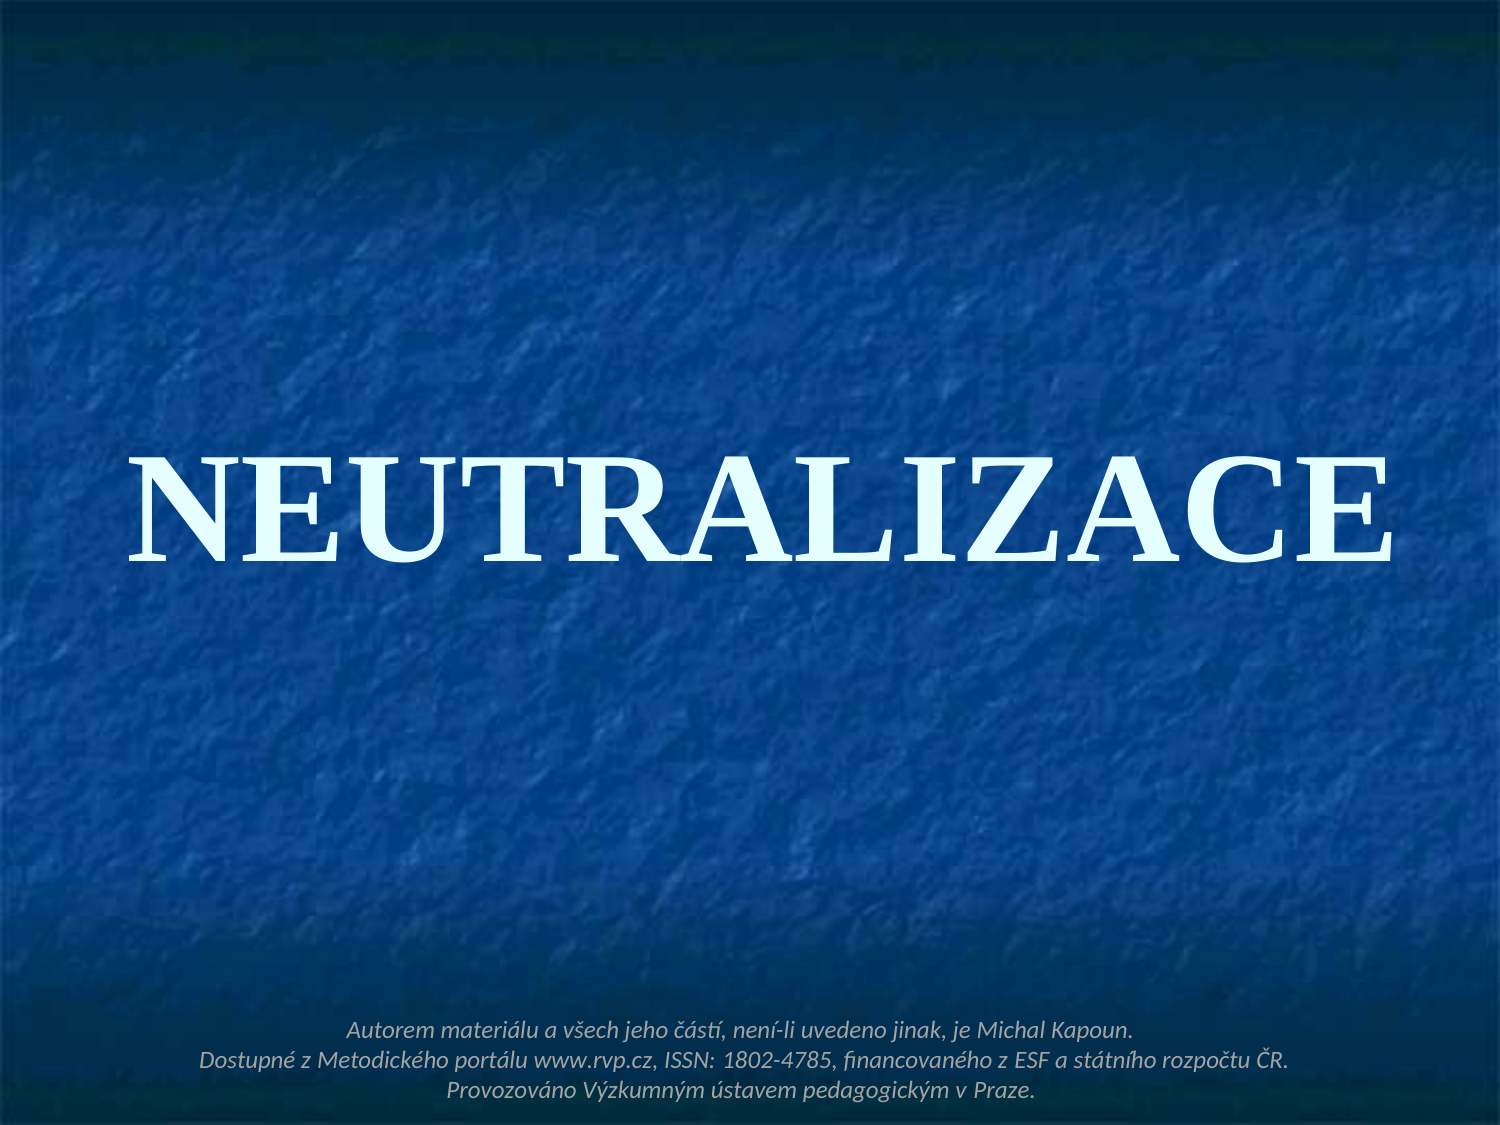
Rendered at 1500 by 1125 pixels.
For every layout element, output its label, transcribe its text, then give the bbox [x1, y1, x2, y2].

title NEUTRALIZACE [88, 385, 1439, 611]
picture [0, 0, 1500, 1125]
text_box Autorem materiálu a všech jeho částí, není-li uvedeno jinak, je Michal Kapoun. Dostupné z Metodického portálu www.rvp.cz, ISSN: 1802-4785, financovaného z ESF a státního rozpočtu ČR. Provozováno Výzkumným ústavem pedagogickým v Praze. [147, 1011, 1341, 1106]
